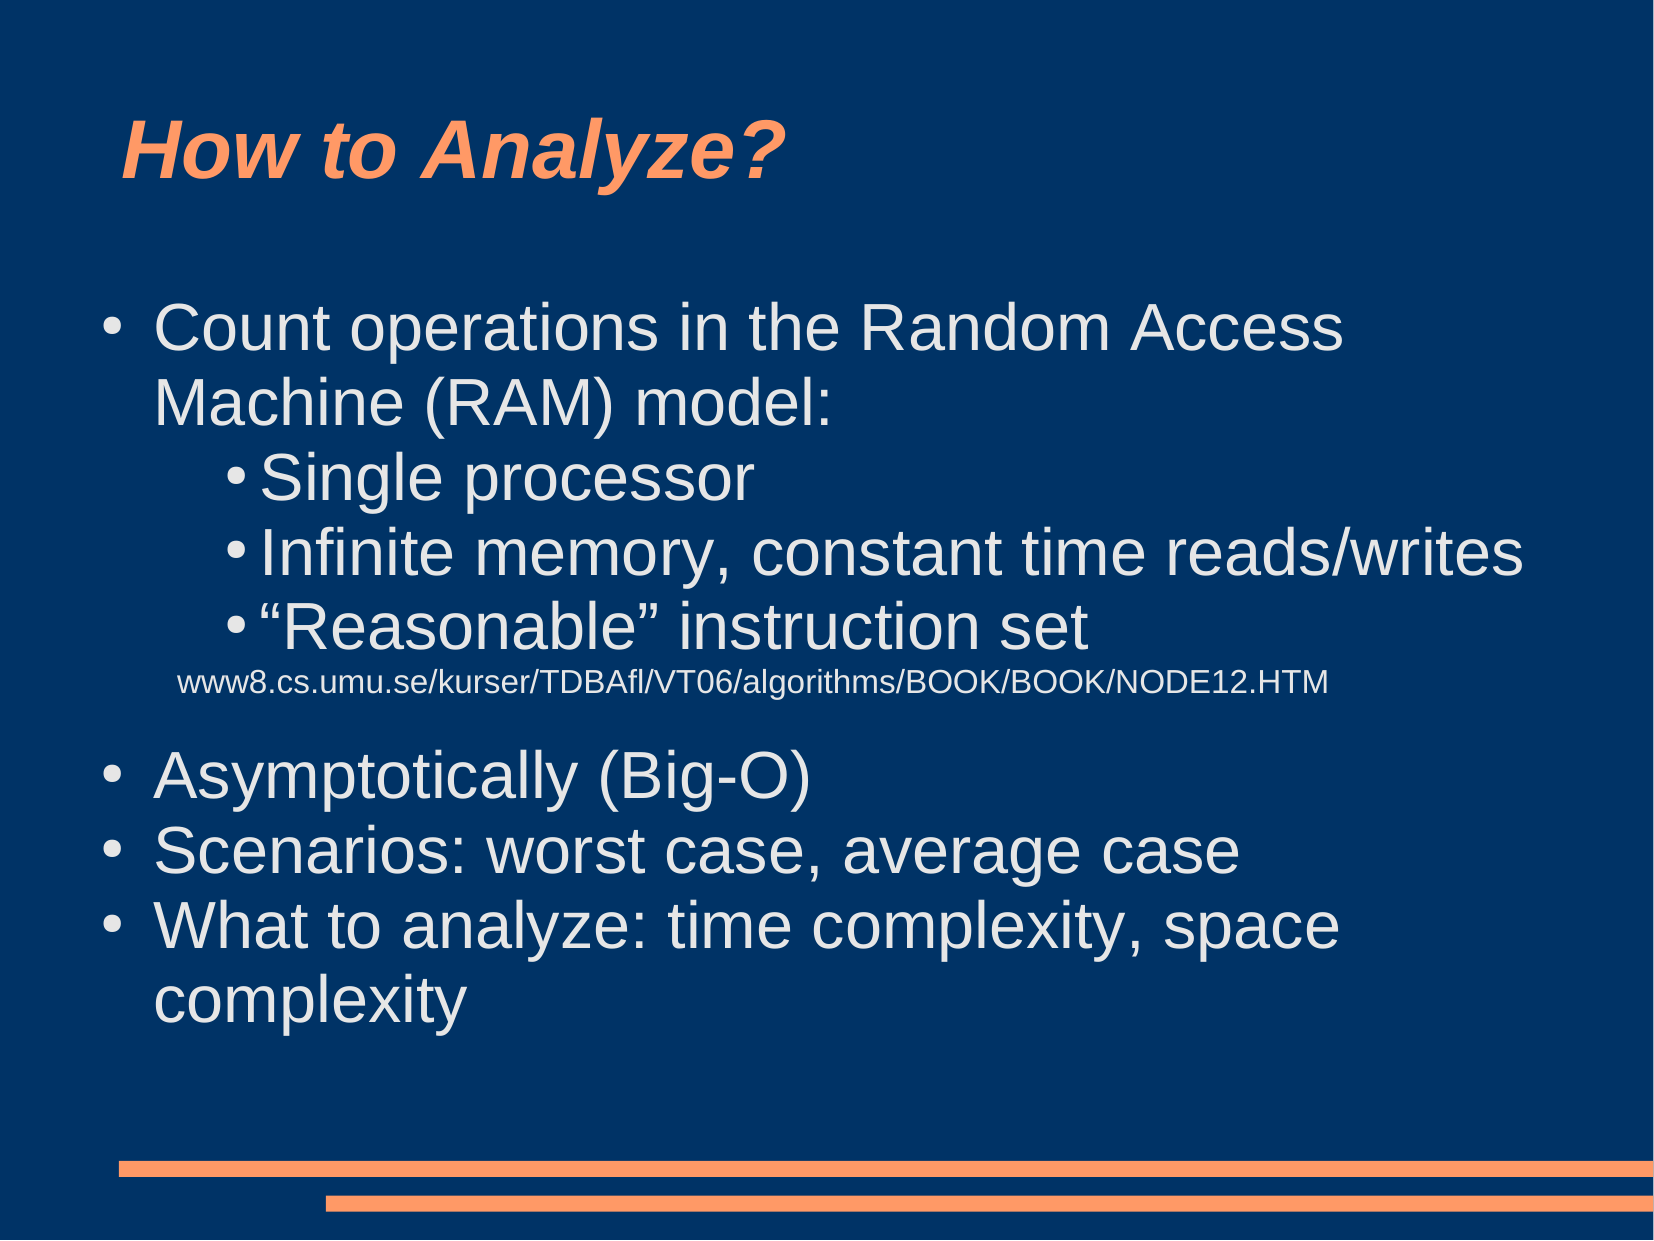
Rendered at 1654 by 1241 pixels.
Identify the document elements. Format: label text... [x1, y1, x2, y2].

title How to Analyze? [121, 46, 1534, 254]
list Count operations in the Random Access Machine (RAM) model: Single processor Infinite memory, constant time reads/writes “Reasonable” instruction set www8.cs.umu.se/kurser/TDBAfl/VT06/algorithms/BOOK/BOOK/NODE12.HTM Asymptotically (Big-O) Scenarios: worst case, average case What to analyze: time complexity, space complexity [82, 290, 1571, 1094]
